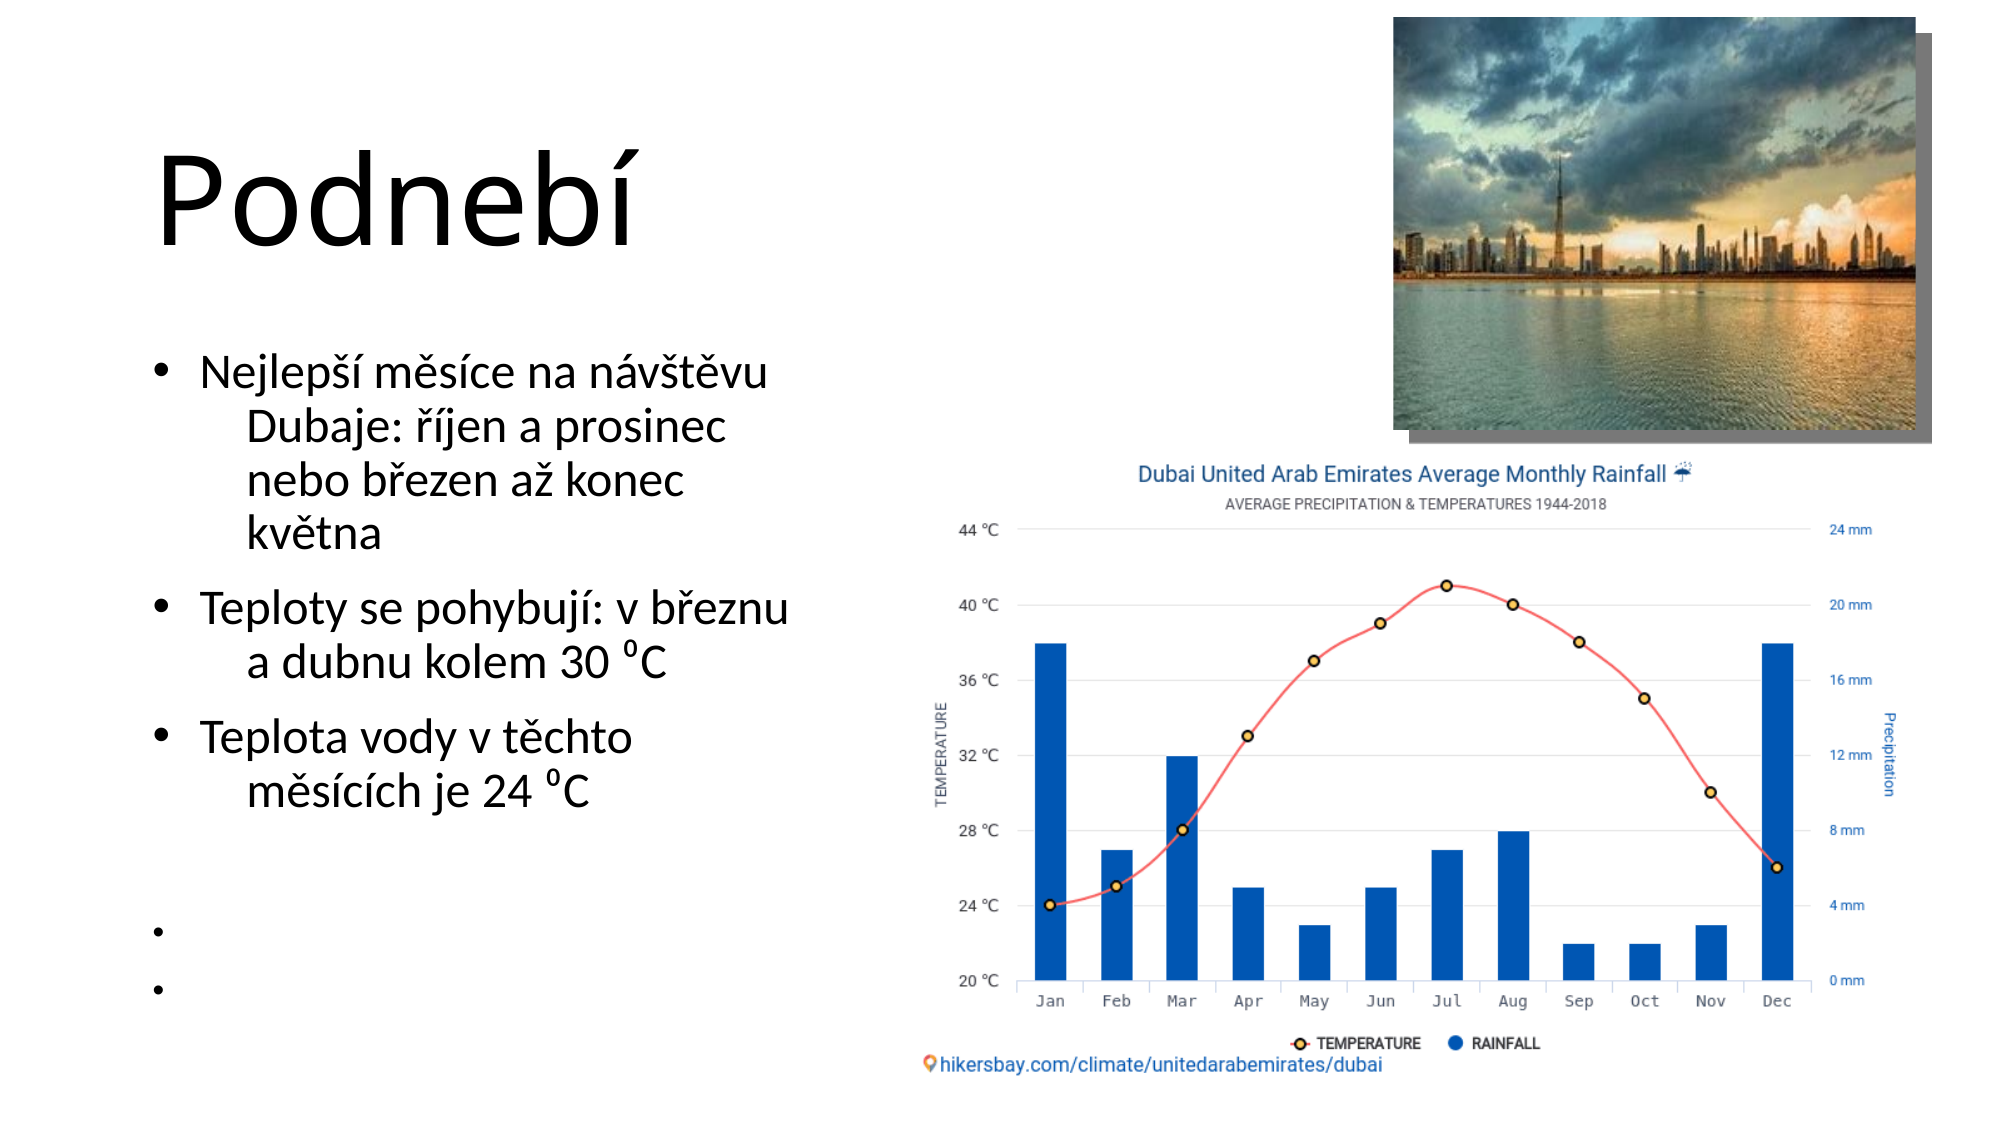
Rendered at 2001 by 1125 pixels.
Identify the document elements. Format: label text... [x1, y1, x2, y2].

list Nejlepší měsíce na návštěvu Dubaje: říjen a prosinec nebo březen až konec května Teploty se pohybují: v březnu a dubnu kolem 30 ⁰C Teplota vody v těchto měsících je 24 ⁰C [137, 337, 807, 963]
picture [1393, 17, 1916, 430]
title Podnebí [137, 17, 783, 280]
picture [915, 452, 1916, 1078]
